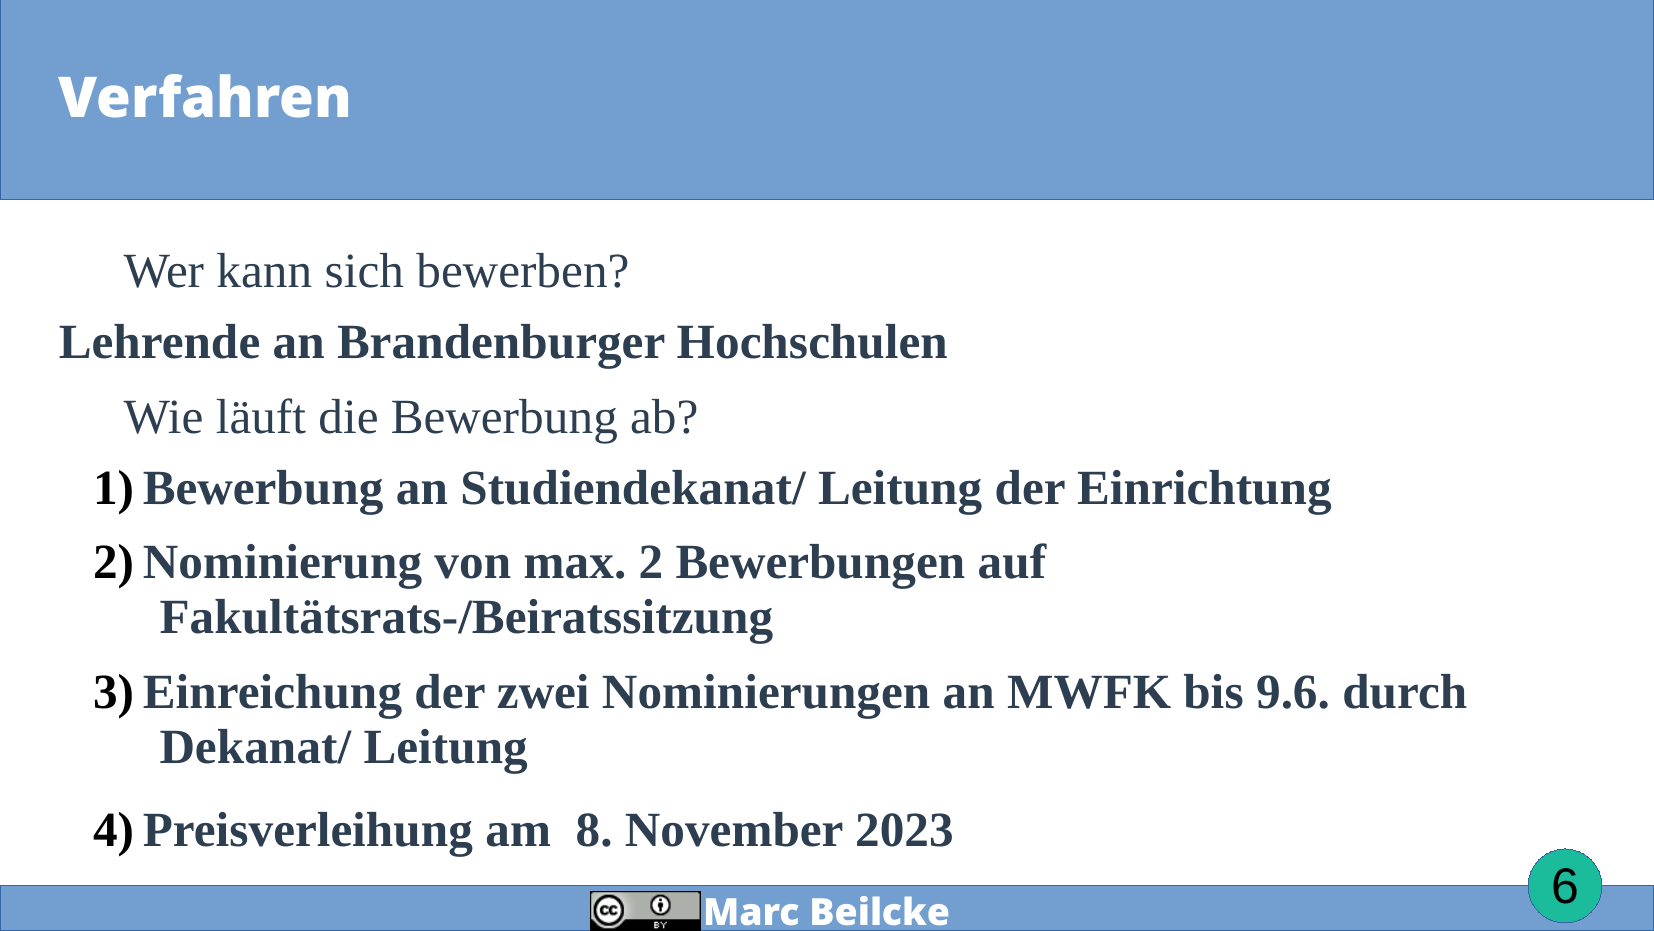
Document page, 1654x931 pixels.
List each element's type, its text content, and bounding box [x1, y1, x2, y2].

title Verfahren [59, 37, 1595, 155]
list Wer kann sich bewerben? Lehrende an Brandenburger Hochschulen Wie läuft die Bewerbung ab? Bewerbung an Studiendekanat/ Leitung der Einrichtung Nominierung von max. 2 Bewerbungen auf Fakultätsrats-/Beiratssitzung Einreichung der zwei Nominierungen an MWFK bis 9.6. durch Dekanat/ Leitung Preisverleihung am 8. November 2023 [59, 243, 1595, 864]
picture [590, 891, 701, 931]
